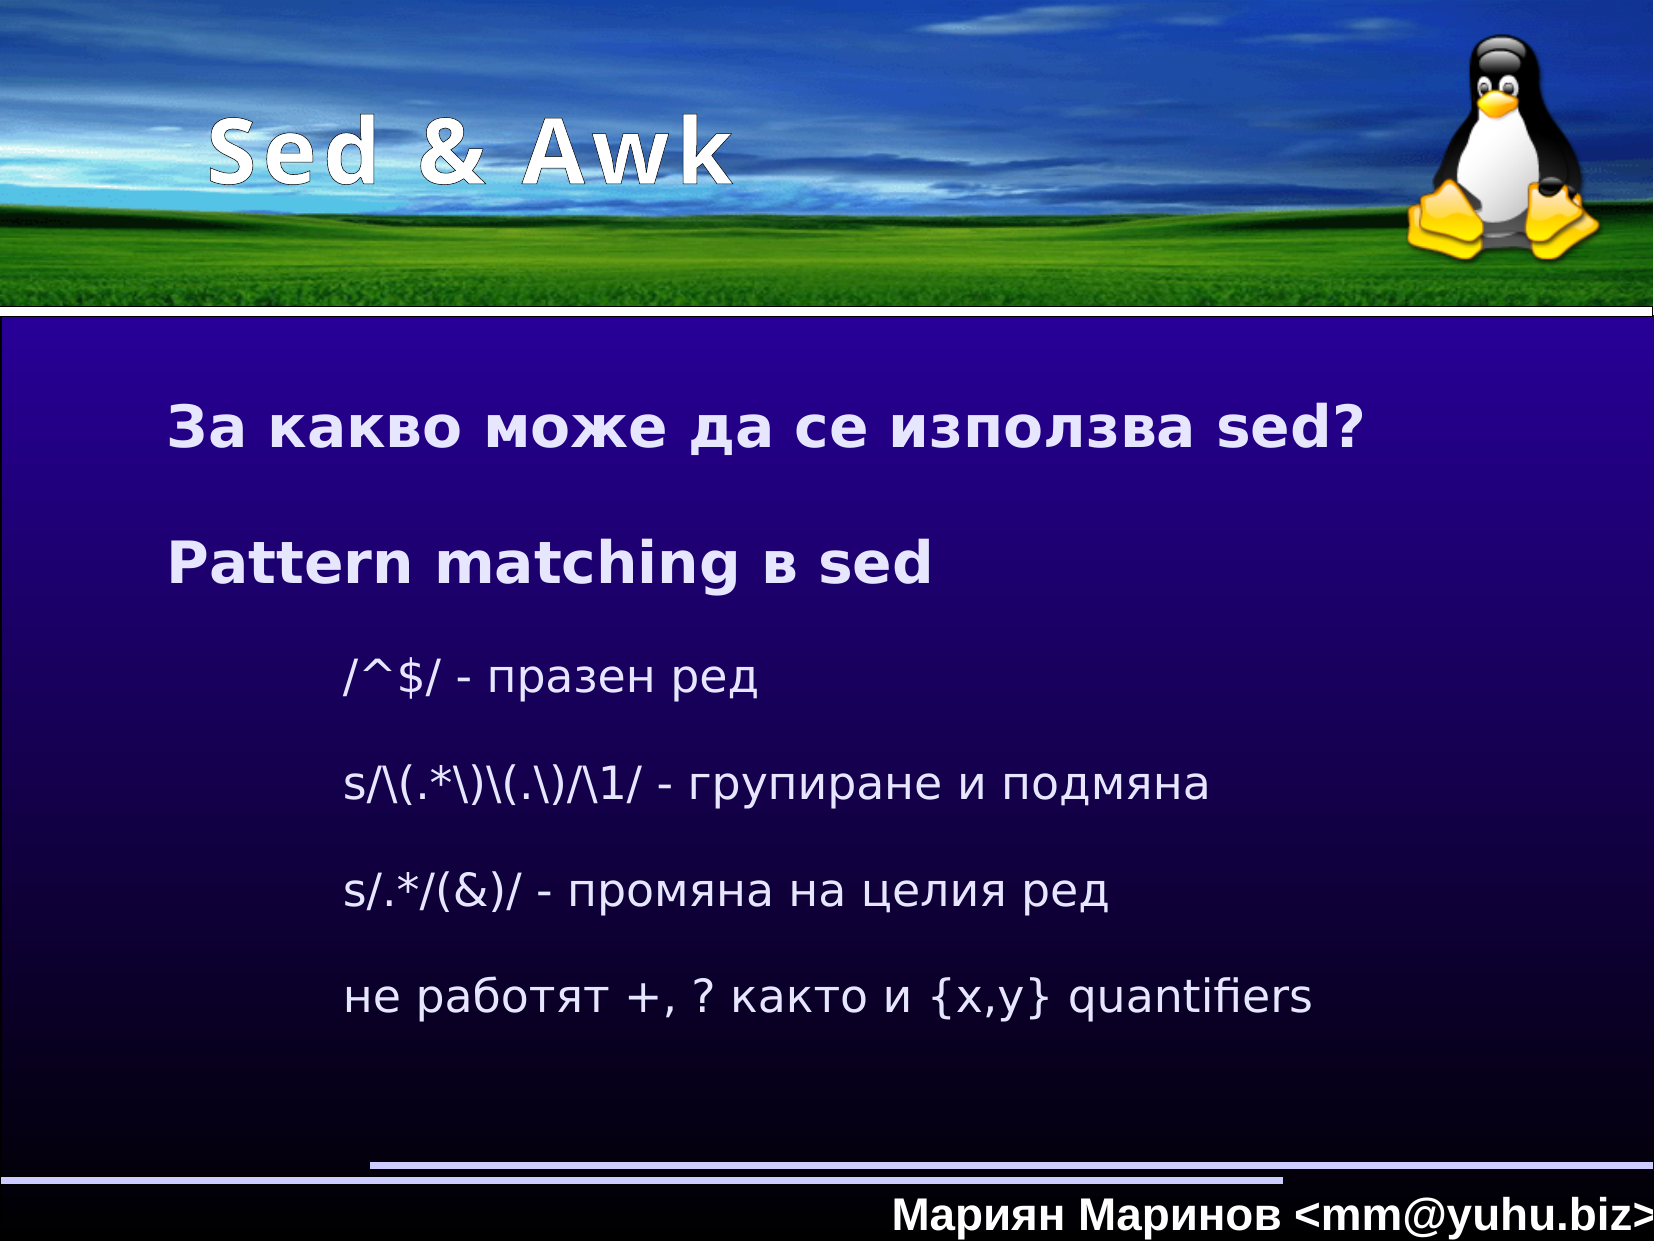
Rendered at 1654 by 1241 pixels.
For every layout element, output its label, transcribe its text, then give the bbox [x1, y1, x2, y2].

list За какво може да се използва sed? Pattern matching в sed /^$/ - празен ред s/\(.*\)\(.\)/\1/ - групиране и подмяна s/.*/(&)/ - промяна на целия ред не работят +, ? както и {x,y} quantifiers [94, 394, 1522, 1241]
text_box [0, 306, 1653, 1241]
title Sed & Awk [206, 44, 1389, 252]
picture [0, 0, 1653, 306]
text_box Мариян Маринов <mm@yuhu.biz> [891, 1189, 1653, 1241]
